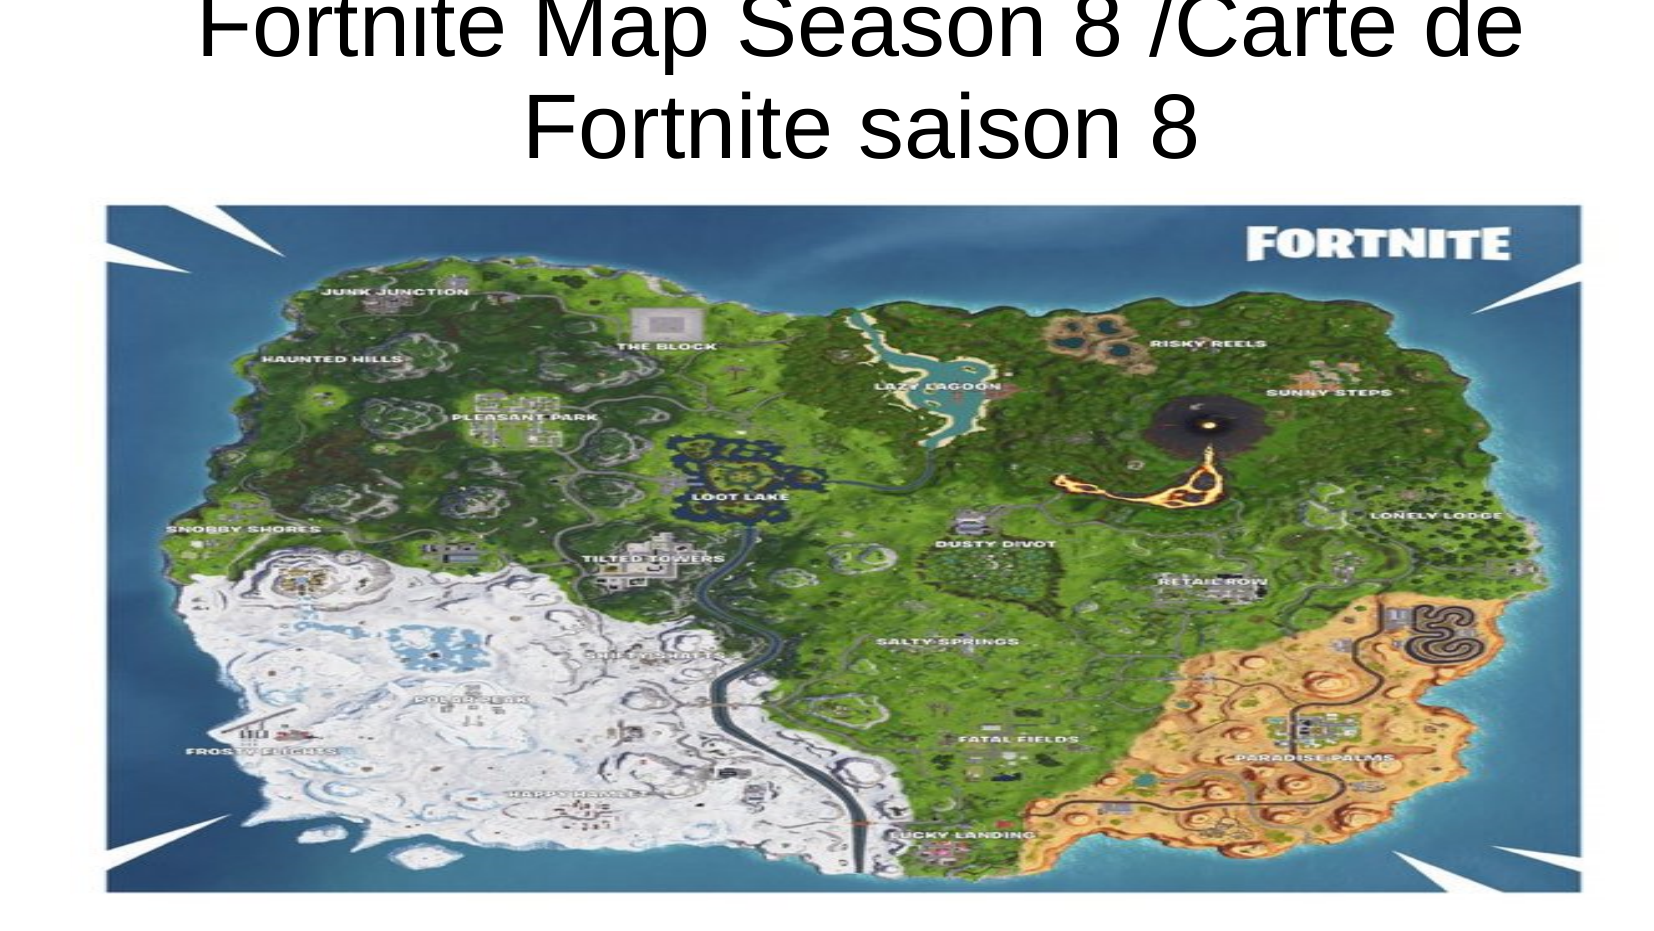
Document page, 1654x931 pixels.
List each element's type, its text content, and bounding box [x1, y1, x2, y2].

title Fortnite Map Season 8 /Carte de Fortnite saison 8 [118, 0, 1607, 179]
picture [70, 188, 1619, 910]
